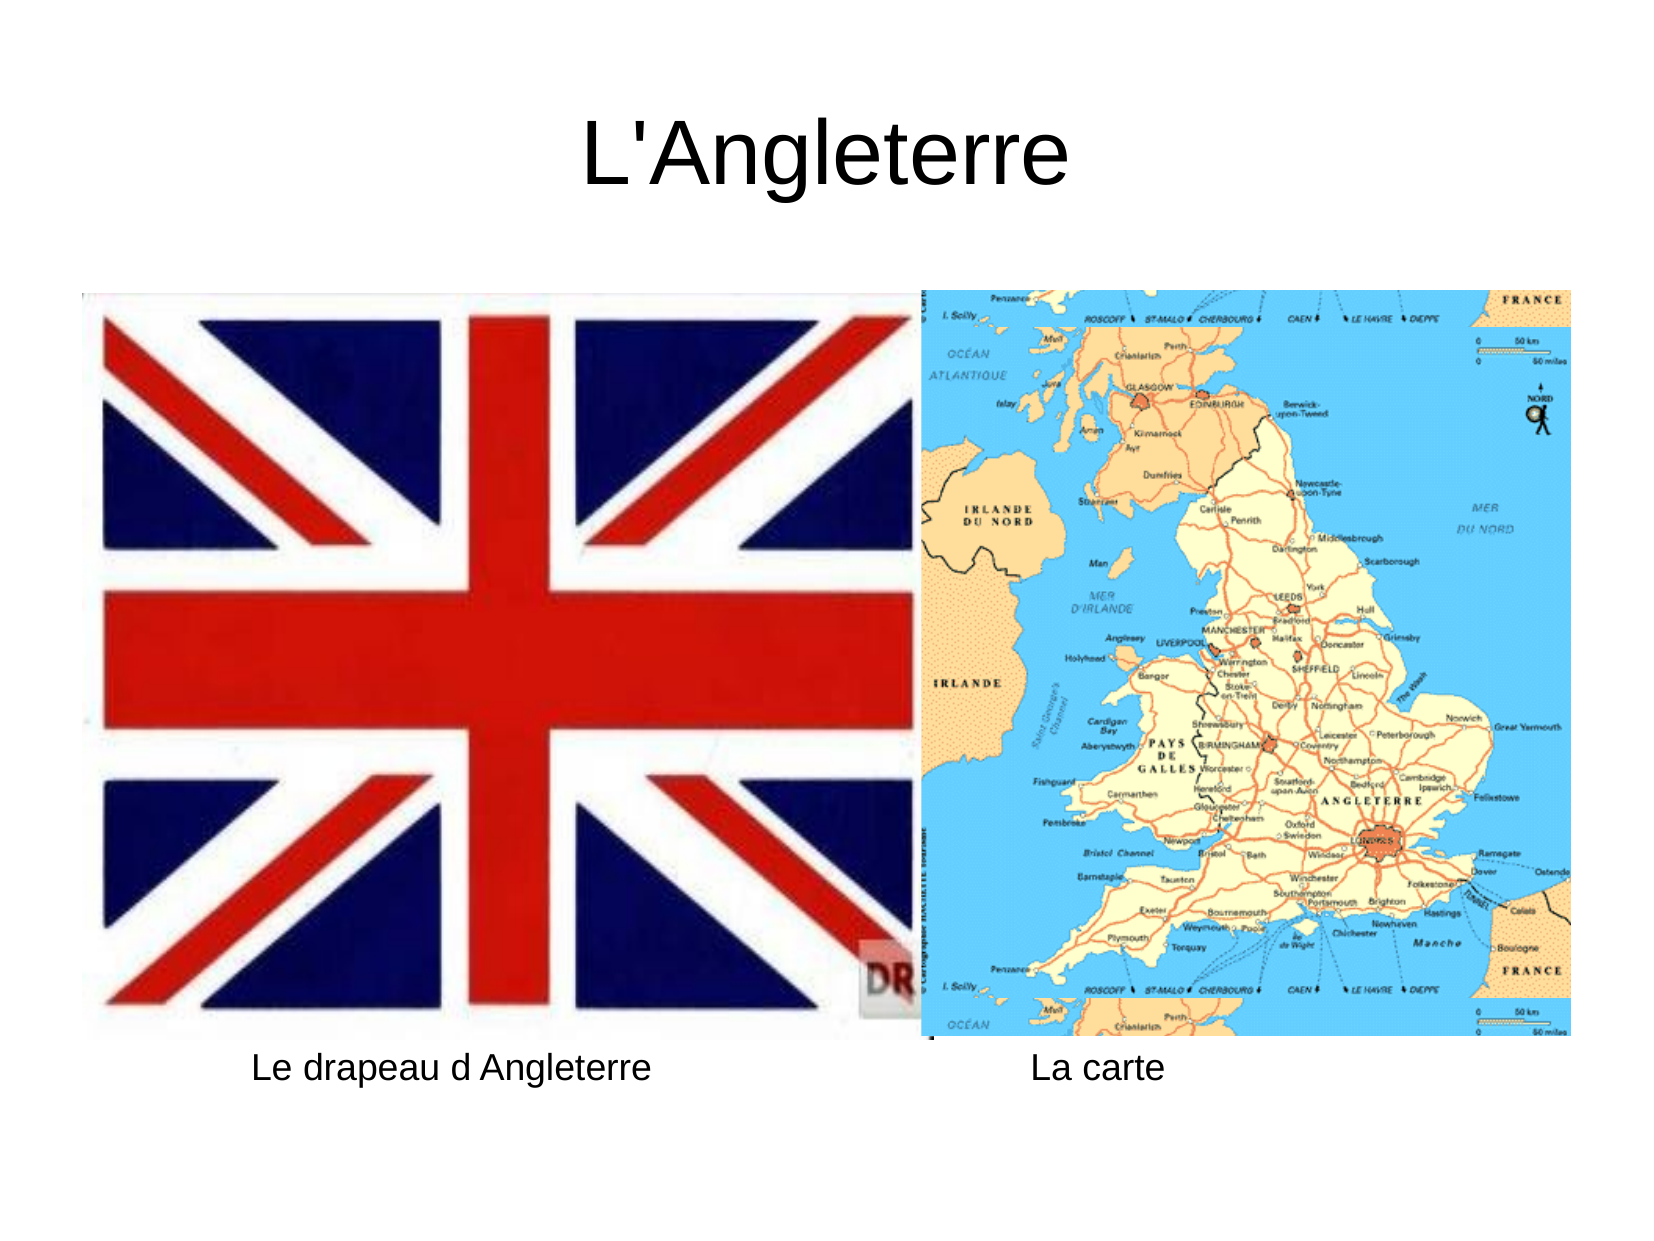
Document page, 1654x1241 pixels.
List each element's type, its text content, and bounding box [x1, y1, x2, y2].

text_box [921, 290, 1571, 1036]
title L'Angleterre [82, 49, 1571, 257]
picture [82, 293, 934, 1040]
text_box Le drapeau d Angleterre [236, 1039, 668, 1097]
text_box La carte [1015, 1039, 1192, 1097]
